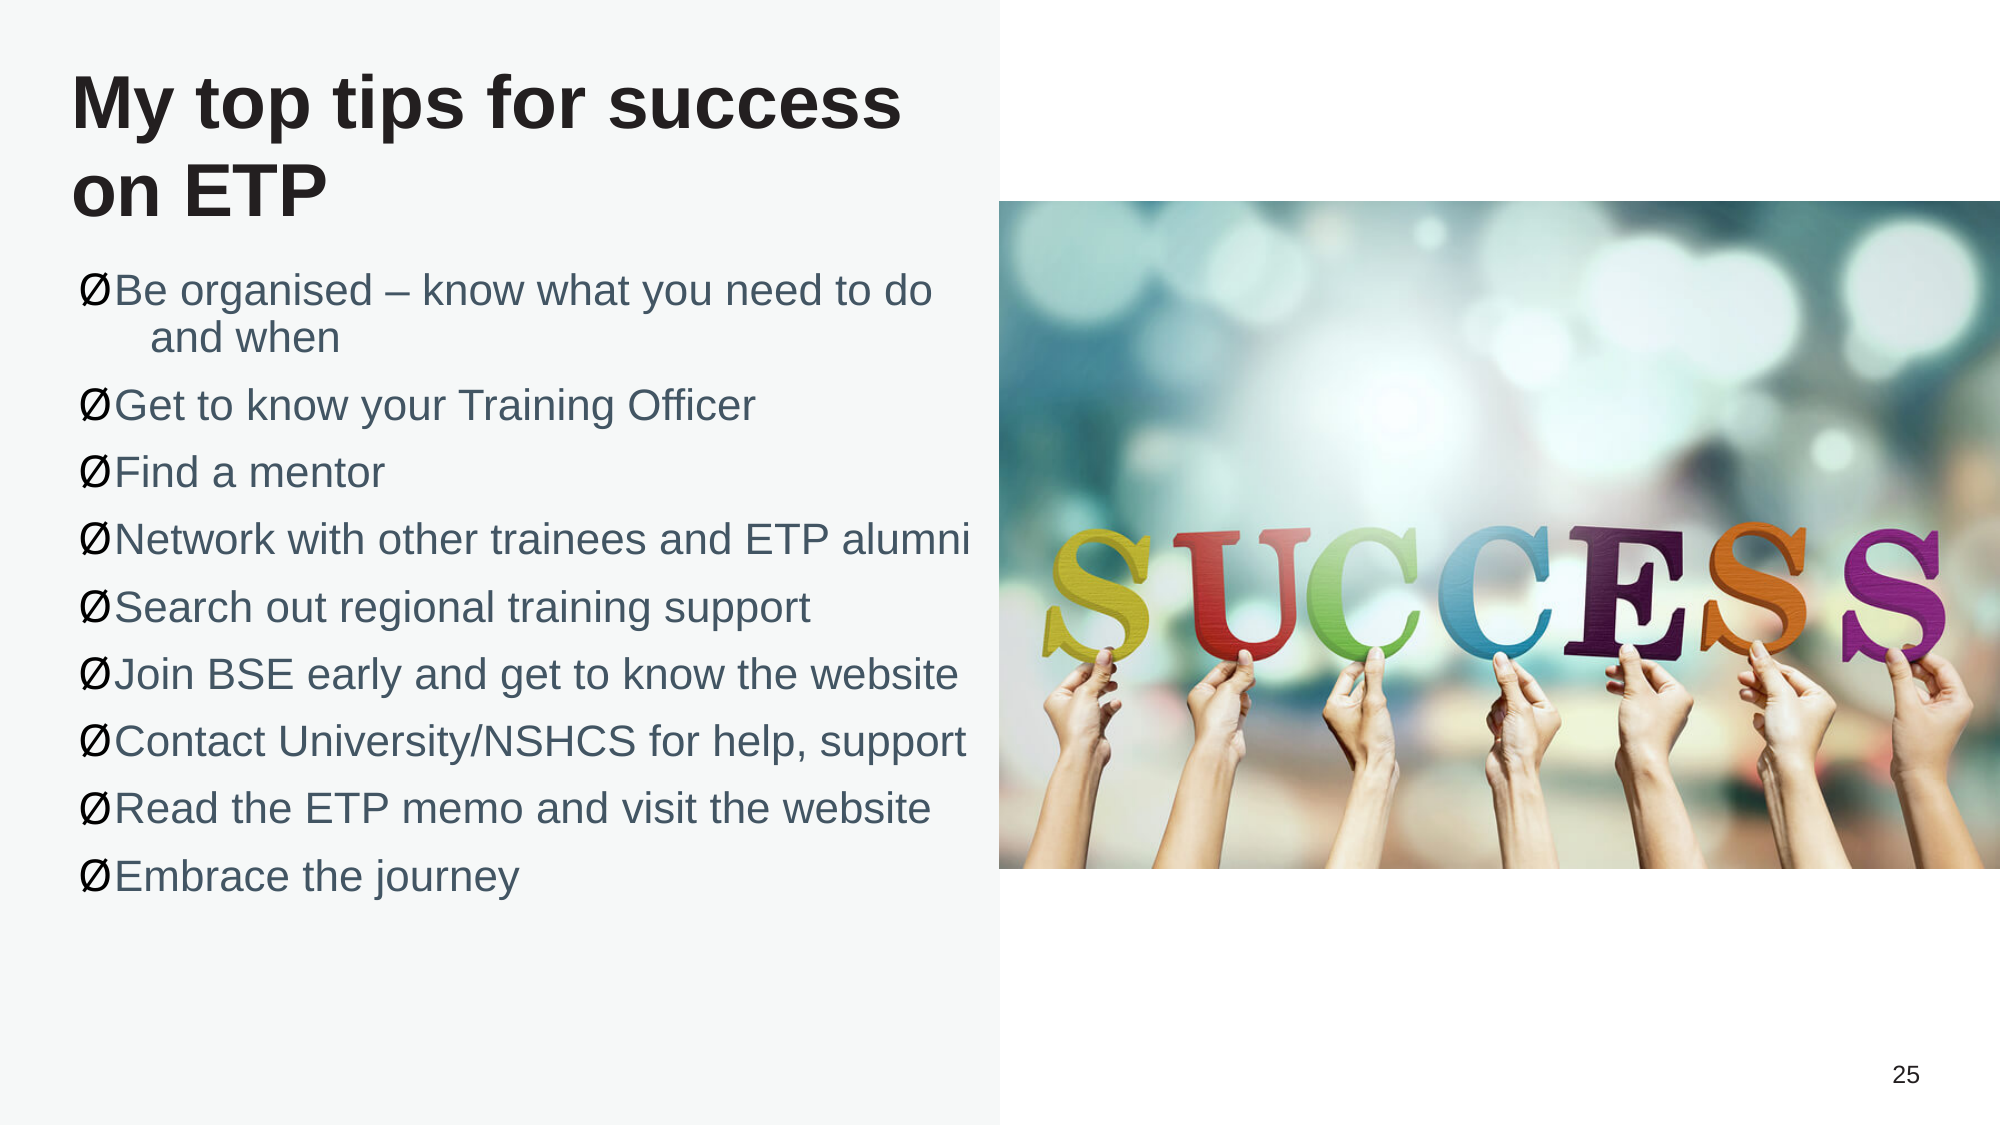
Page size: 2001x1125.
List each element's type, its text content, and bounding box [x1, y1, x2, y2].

picture [999, 202, 2000, 869]
title My top tips for success on ETP [56, 49, 1001, 240]
list Be organised – know what you need to do and when Get to know your Training Officer Find a mentor Network with other trainees and ETP alumni Search out regional training support Join BSE early and get to know the website Contact University/NSHCS for help, support Read the ETP memo and visit the website Embrace the journey [63, 260, 993, 1033]
